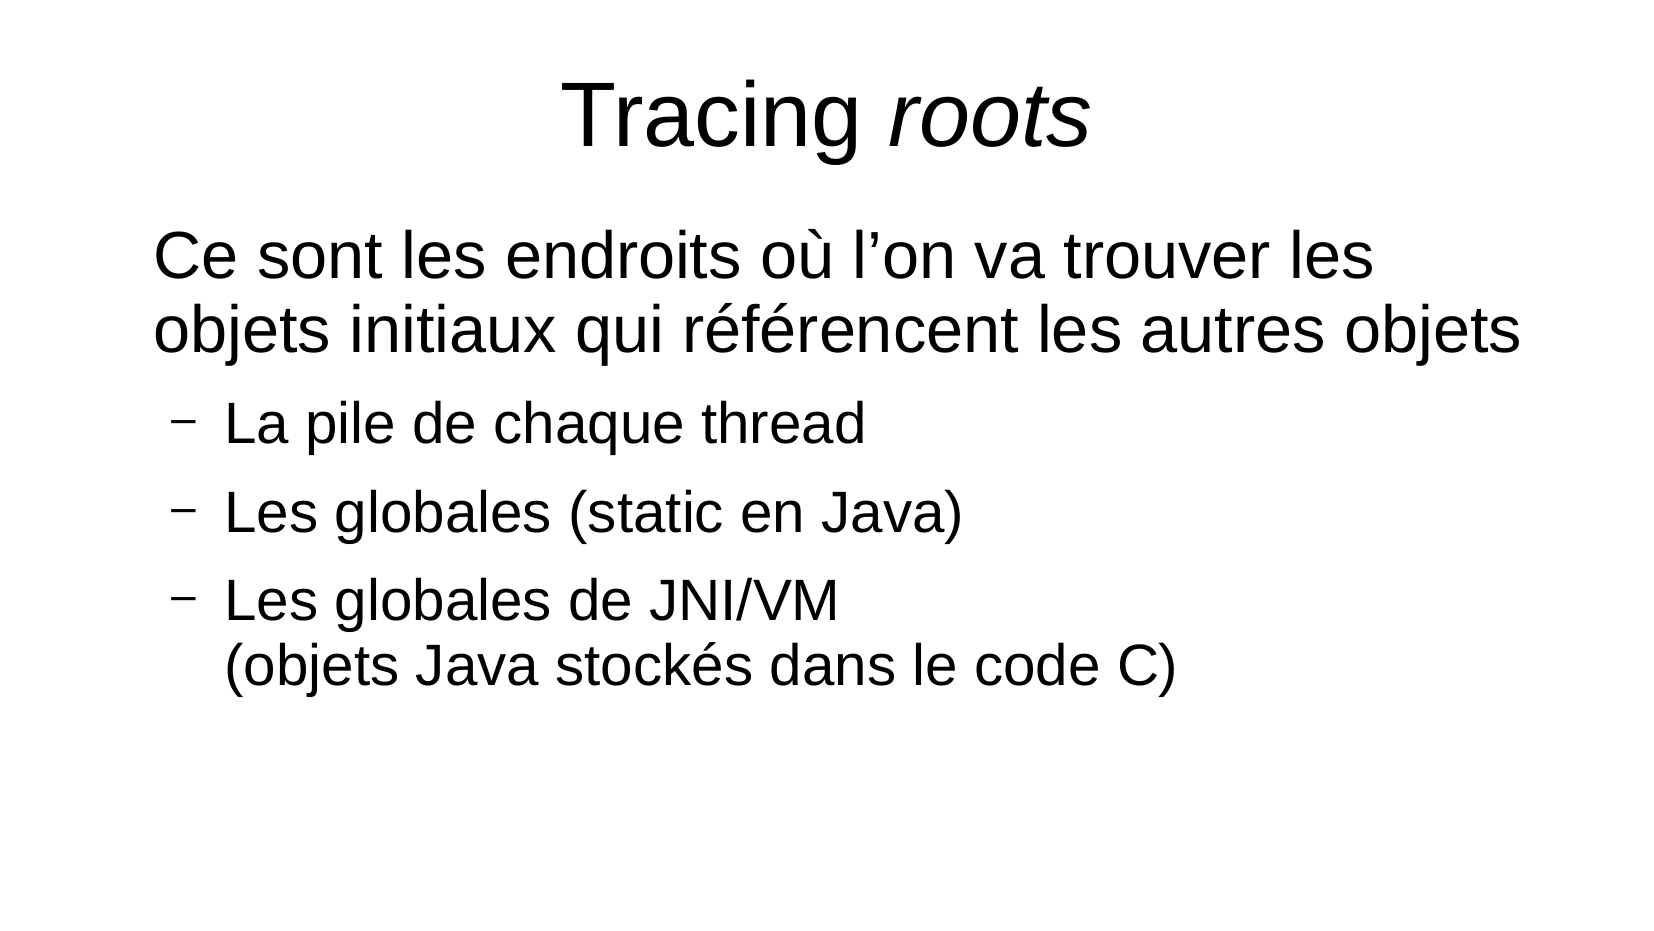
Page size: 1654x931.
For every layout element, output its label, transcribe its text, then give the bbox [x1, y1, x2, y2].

title Tracing roots [82, 37, 1571, 193]
list Ce sont les endroits où l’on va trouver les objets initiaux qui référencent les autres objets La pile de chaque thread Les globales (static en Java) Les globales de JNI/VM (objets Java stockés dans le code C) [82, 217, 1571, 758]
